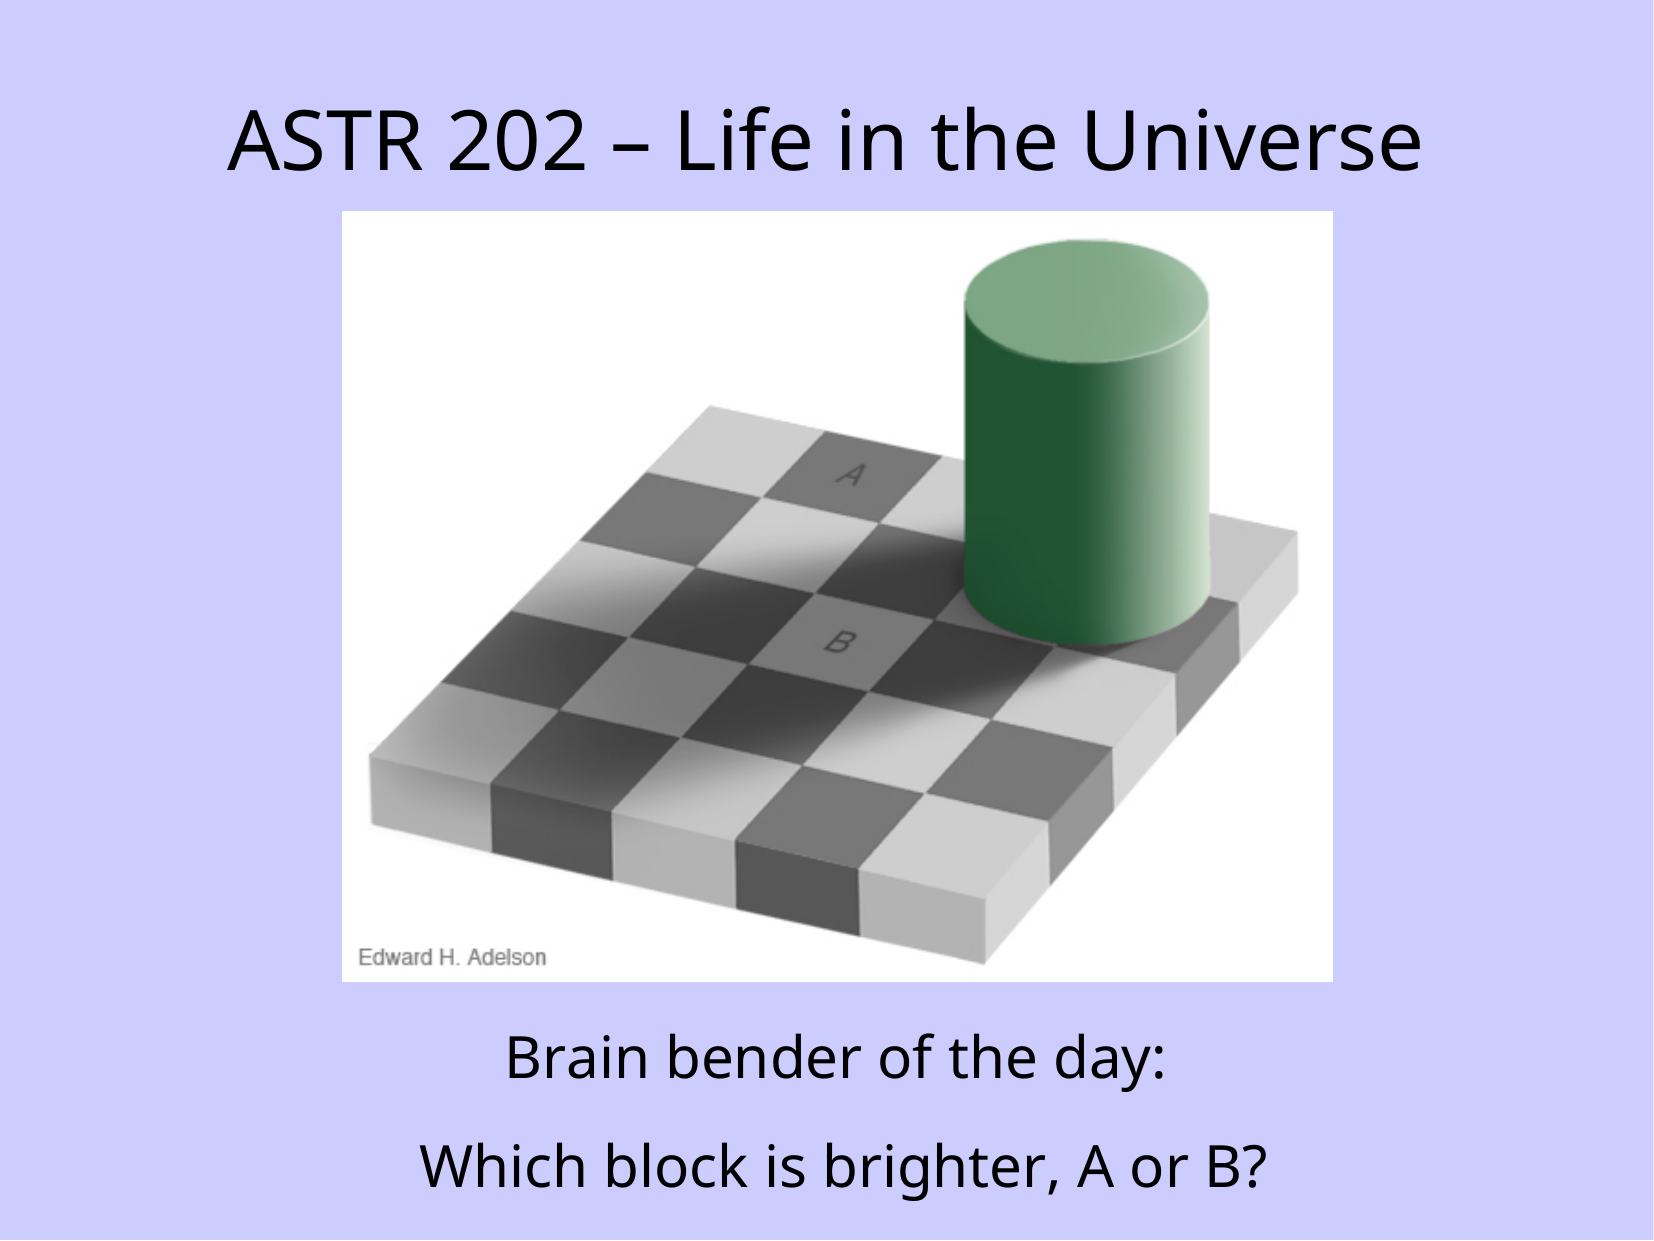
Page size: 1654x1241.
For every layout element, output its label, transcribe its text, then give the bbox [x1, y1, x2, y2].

picture [342, 211, 1333, 982]
title ASTR 202 – Life in the Universe [82, 73, 1571, 204]
list Brain bender of the day: Which block is brighter, A or B? [90, 1016, 1579, 1181]
